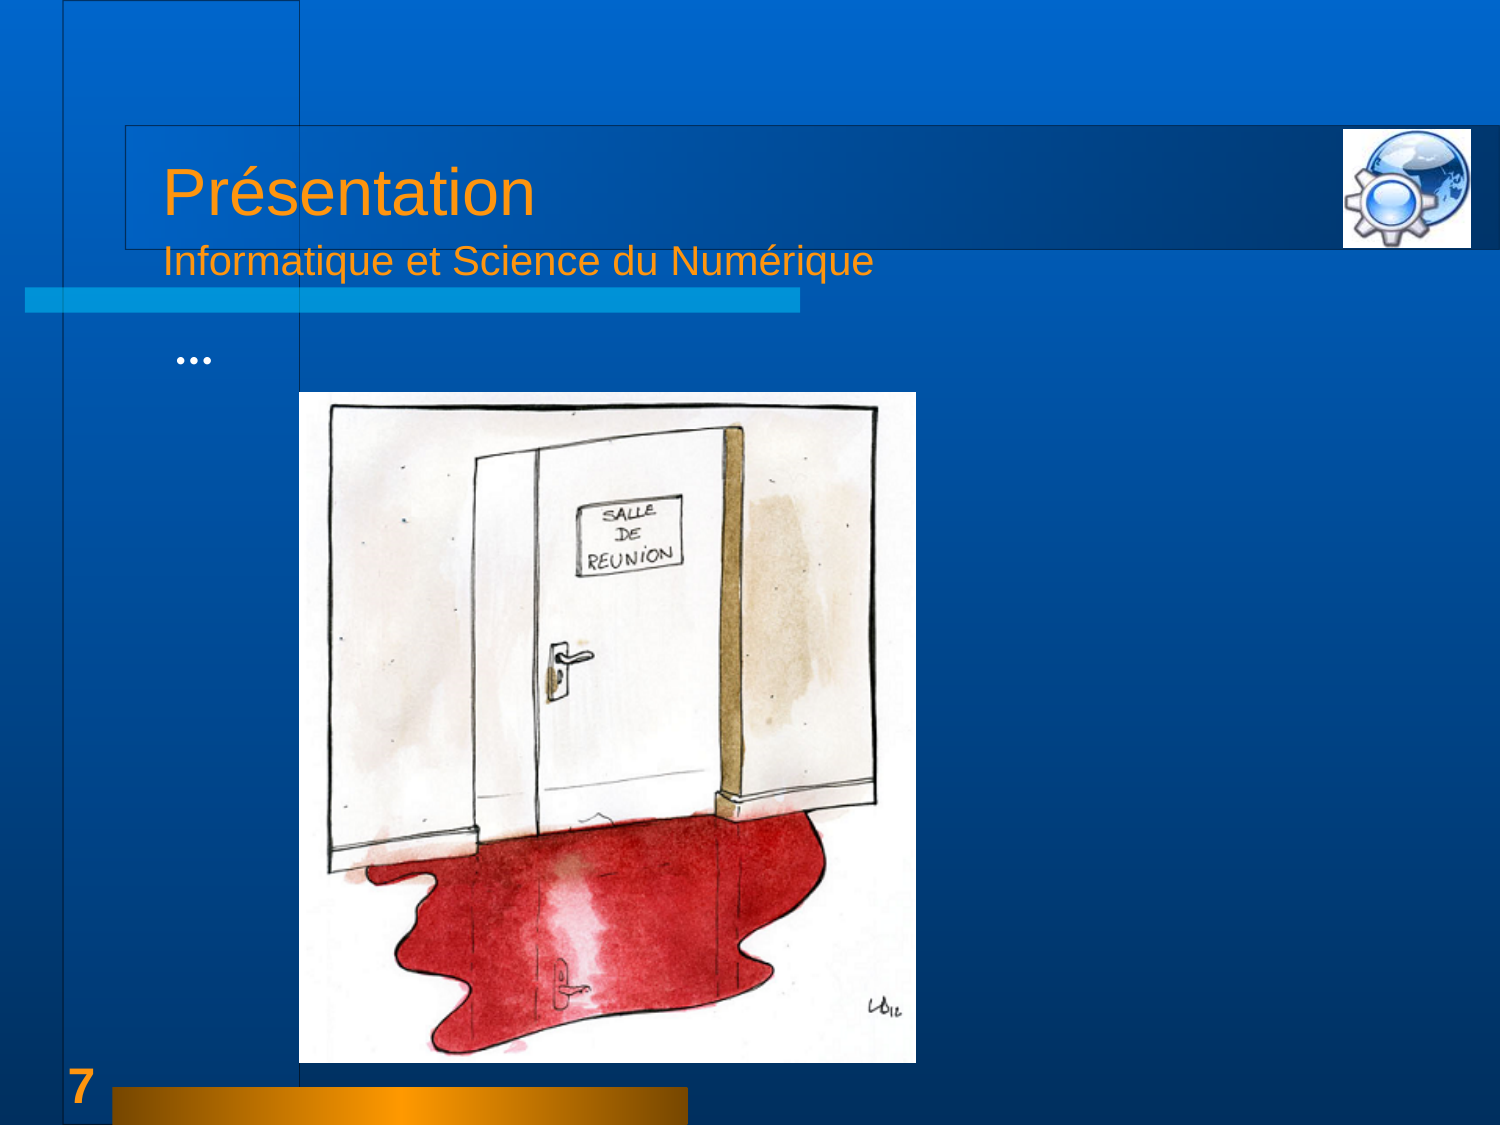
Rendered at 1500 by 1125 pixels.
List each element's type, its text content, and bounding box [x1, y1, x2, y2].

text_box ... [159, 319, 1252, 768]
picture [299, 392, 916, 1063]
picture [1343, 129, 1471, 248]
